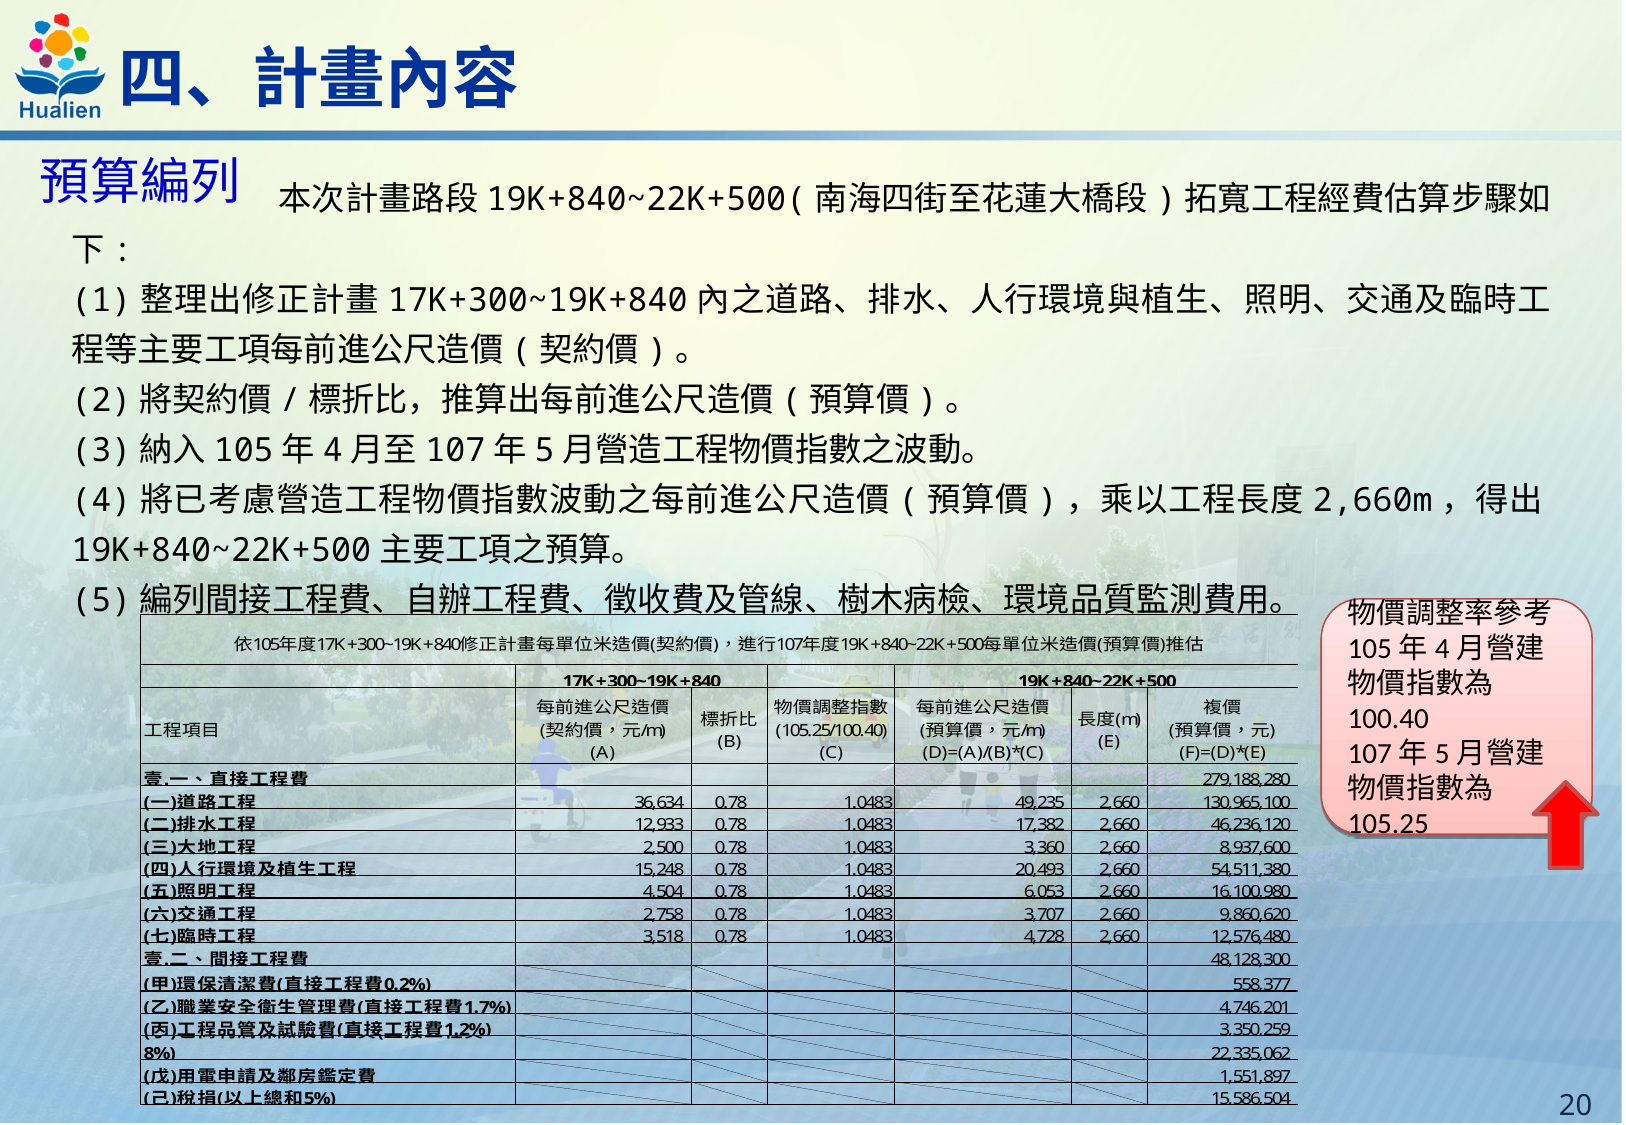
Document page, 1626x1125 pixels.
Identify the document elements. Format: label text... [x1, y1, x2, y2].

text_box 物價調整率參考 105年4月營建物價指數為100.40 107年5月營建物價指數為105.25 [1321, 598, 1593, 835]
text_box 預算編列 [25, 141, 255, 217]
text_box [1533, 782, 1598, 868]
text_box 本次計畫路段19K+840~22K+500(南海四街至花蓮大橋段)拓寬工程經費估算步驟如下: (1)整理出修正計畫17K+300~19K+840內之道路、排水、人行環境與植生、照明、交通及臨時工程等主要工項每前進公尺造價(契約價)。 (2)將契約價/標折比，推算出每前進公尺造價(預算價)。 (3)納入105年4月至107年5月營造工程物價指數之波動。 (4)將已考慮營造工程物價指數波動之每前進公尺造價(預算價)，乘以工程長度2,660m，得出19K+840~22K+500主要工項之預算。 (5)編列間接工程費、自辦工程費、徵收費及管線、樹木病檢、環境品質監測費用。 [56, 160, 1566, 626]
slide_number <number> [1529, 1078, 1622, 1122]
picture [0, 0, 1622, 1123]
text_box 四、計畫內容 [103, 29, 919, 122]
